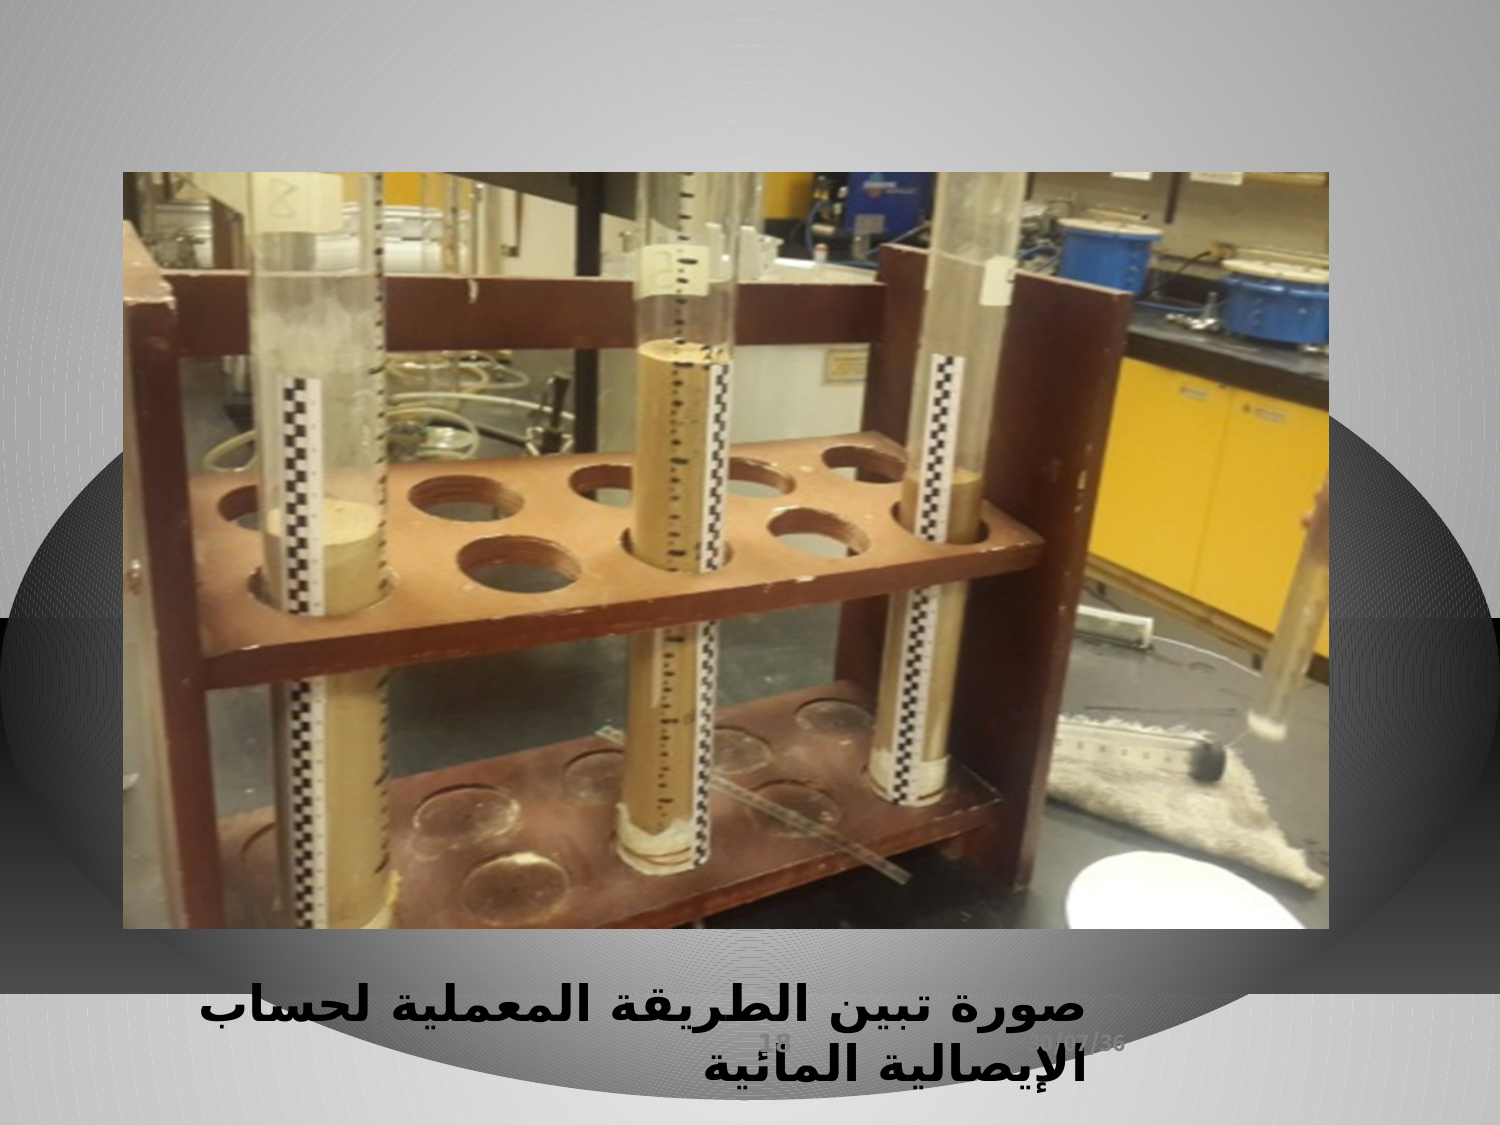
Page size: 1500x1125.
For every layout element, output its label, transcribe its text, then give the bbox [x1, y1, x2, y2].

text_box 30/07/36 [1012, 1012, 1426, 1073]
picture [123, 172, 1329, 929]
text_box [624, 1012, 925, 1073]
text_box صورة تبين الطريقة المعملية لحساب الإيصالية المائية [183, 964, 1140, 1099]
